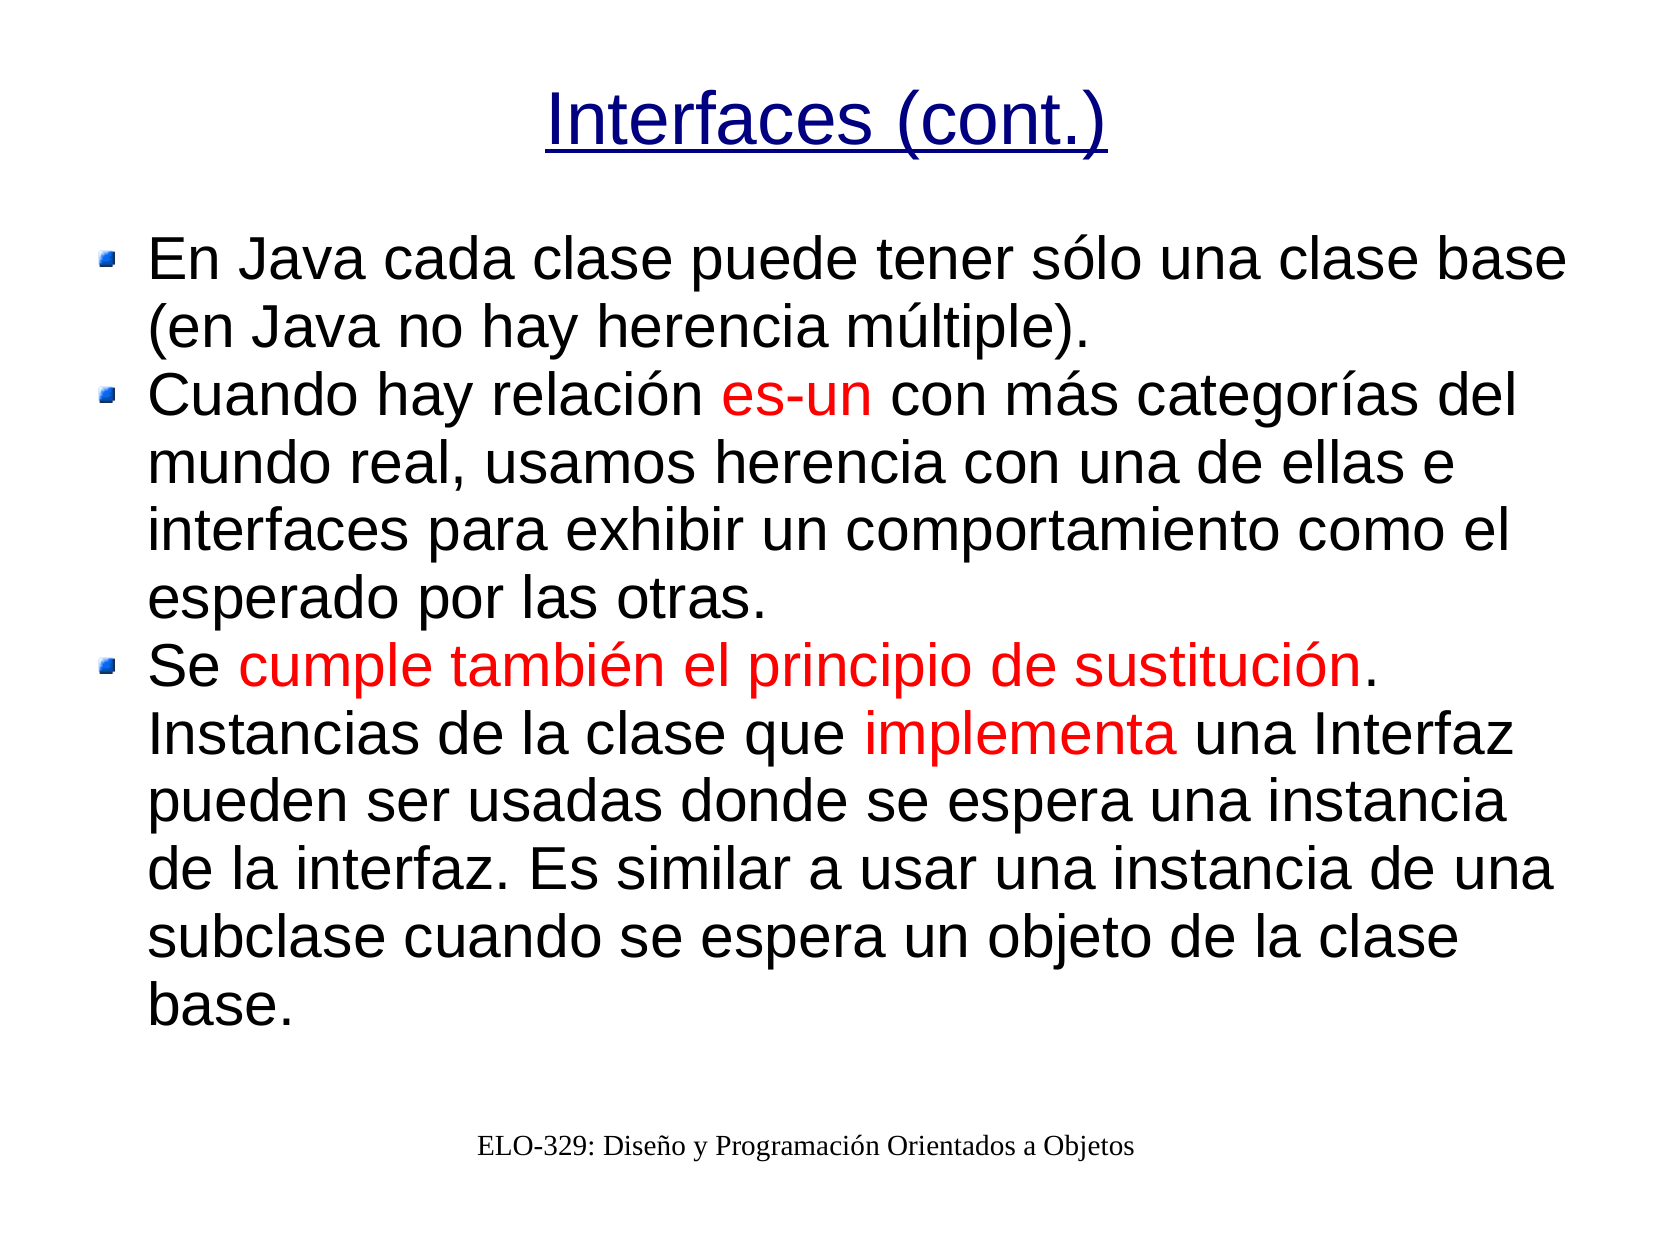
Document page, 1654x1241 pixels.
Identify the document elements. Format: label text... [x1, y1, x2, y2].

list En Java cada clase puede tener sólo una clase base (en Java no hay herencia múltiple). Cuando hay relación es-un con más categorías del mundo real, usamos herencia con una de ellas e interfaces para exhibir un comportamiento como el esperado por las otras. Se cumple también el principio de sustitución. Instancias de la clase que implementa una Interfaz pueden ser usadas donde se espera una instancia de la interfaz. Es similar a usar una instancia de una subclase cuando se espera un objeto de la clase base. [82, 225, 1571, 1126]
title Interfaces (cont.)‏ [82, 49, 1571, 188]
